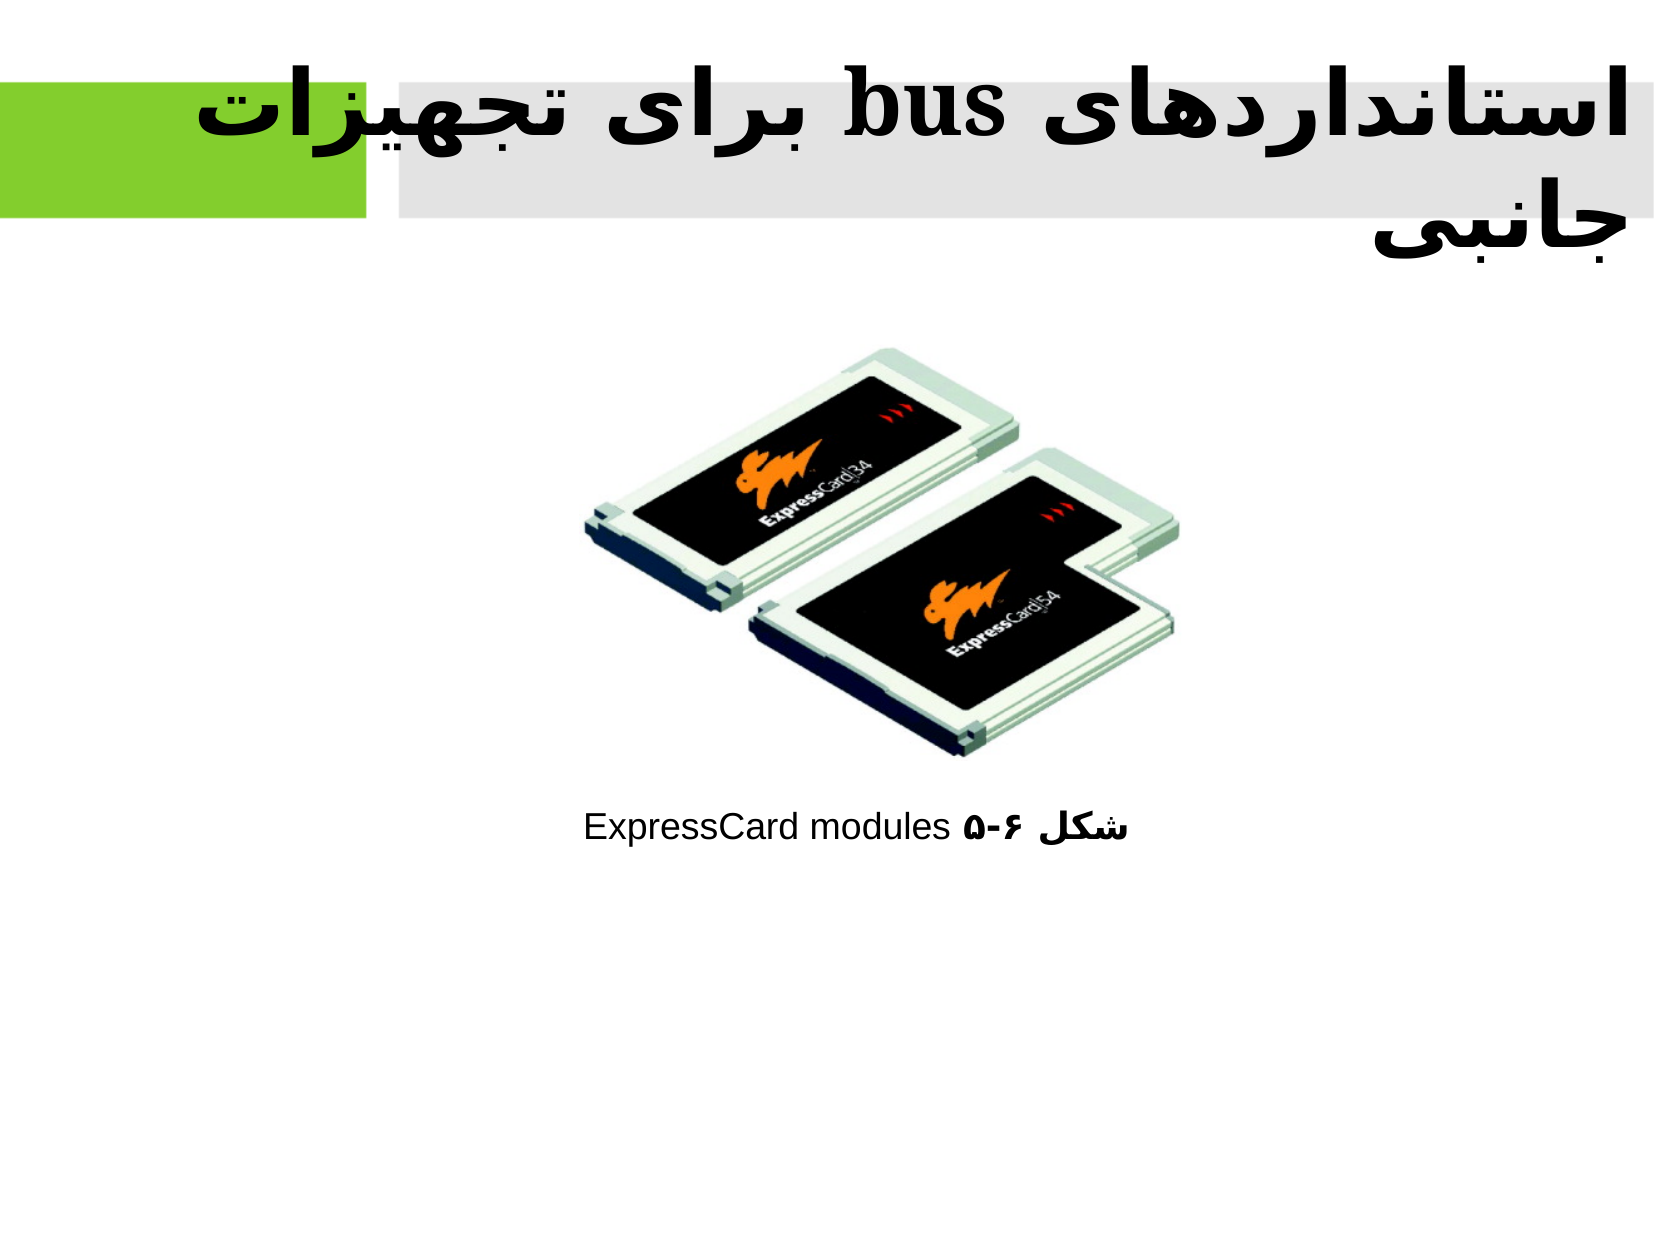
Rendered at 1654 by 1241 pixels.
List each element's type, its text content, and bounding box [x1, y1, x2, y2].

text_box شکل ۶-۵ ExpressCard modules [554, 794, 1180, 856]
picture [0, 0, 1654, 1241]
title استانداردهای bus برای تجهیزات جانبی [146, 49, 1636, 257]
